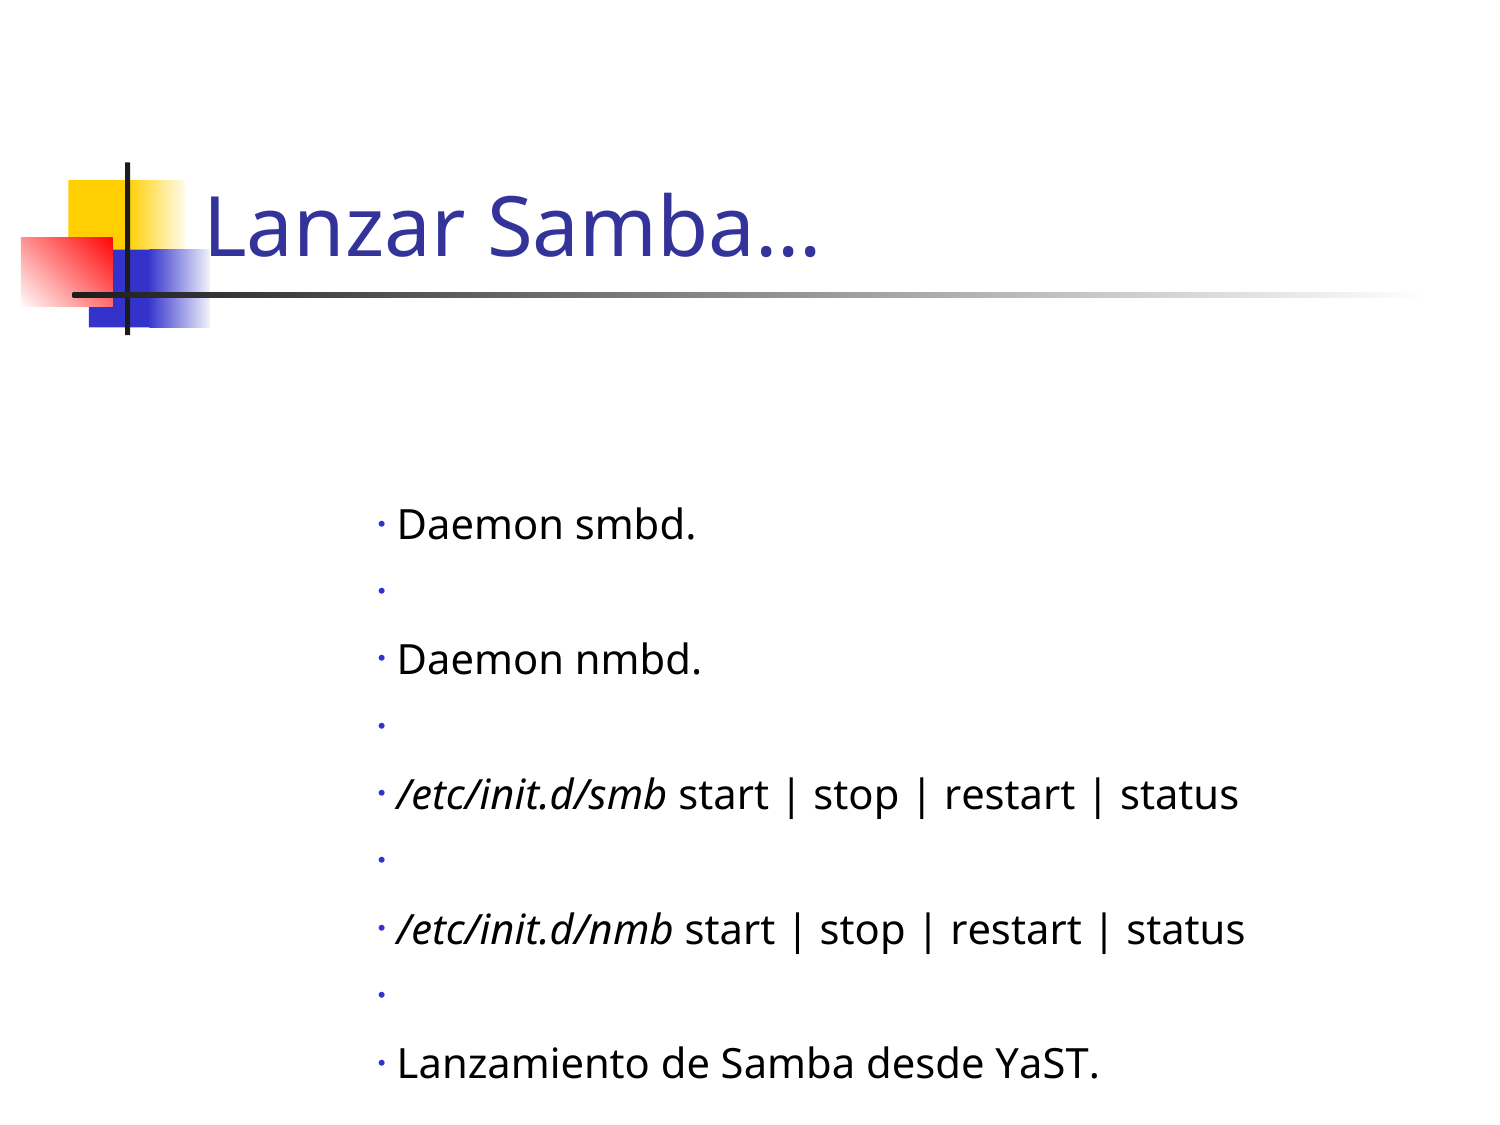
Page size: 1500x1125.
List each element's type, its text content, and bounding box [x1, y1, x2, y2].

title Lanzar Samba... [188, 101, 1468, 289]
text_box Daemon smbd. Daemon nmbd. /etc/init.d/smb start | stop | restart | status /etc/init.d/nmb start | stop | restart | status Lanzamiento de Samba desde YaST. [362, 487, 1413, 1050]
